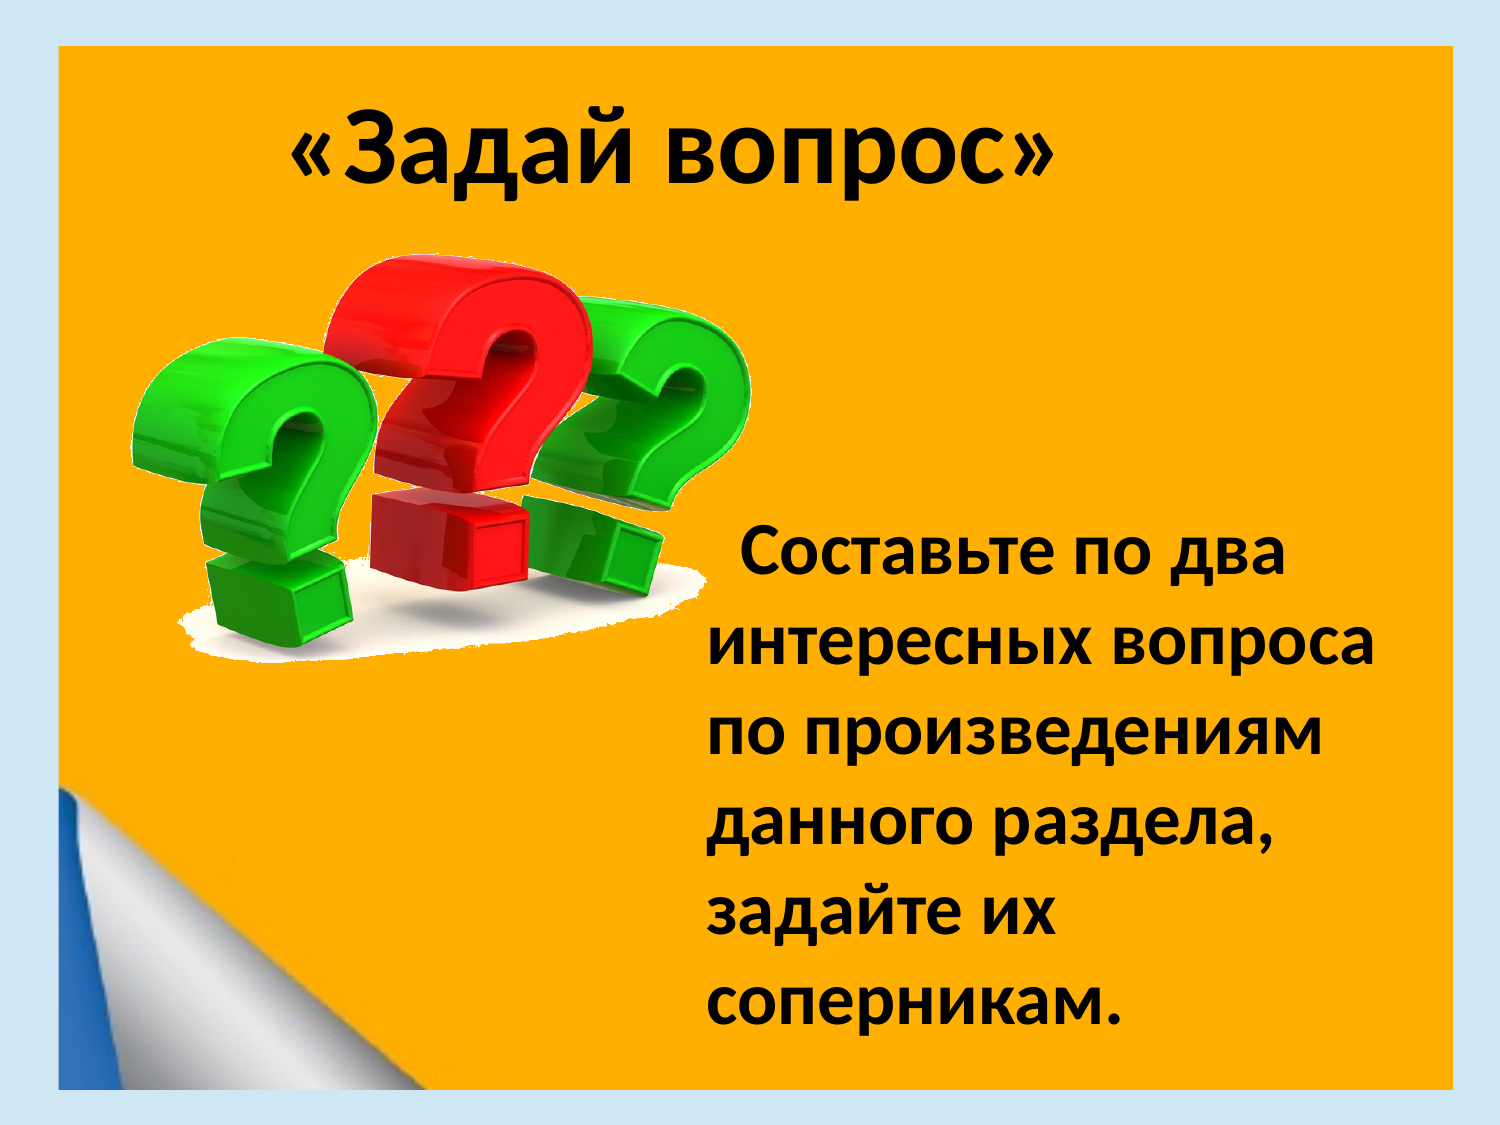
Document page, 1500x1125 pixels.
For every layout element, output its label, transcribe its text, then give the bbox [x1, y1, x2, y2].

text_box «Задай вопрос» [0, 45, 1350, 233]
picture [58, 46, 1454, 1090]
text_box Составьте по два интересных вопроса по произведениям данного раздела, задайте их соперникам. [691, 492, 1442, 1047]
